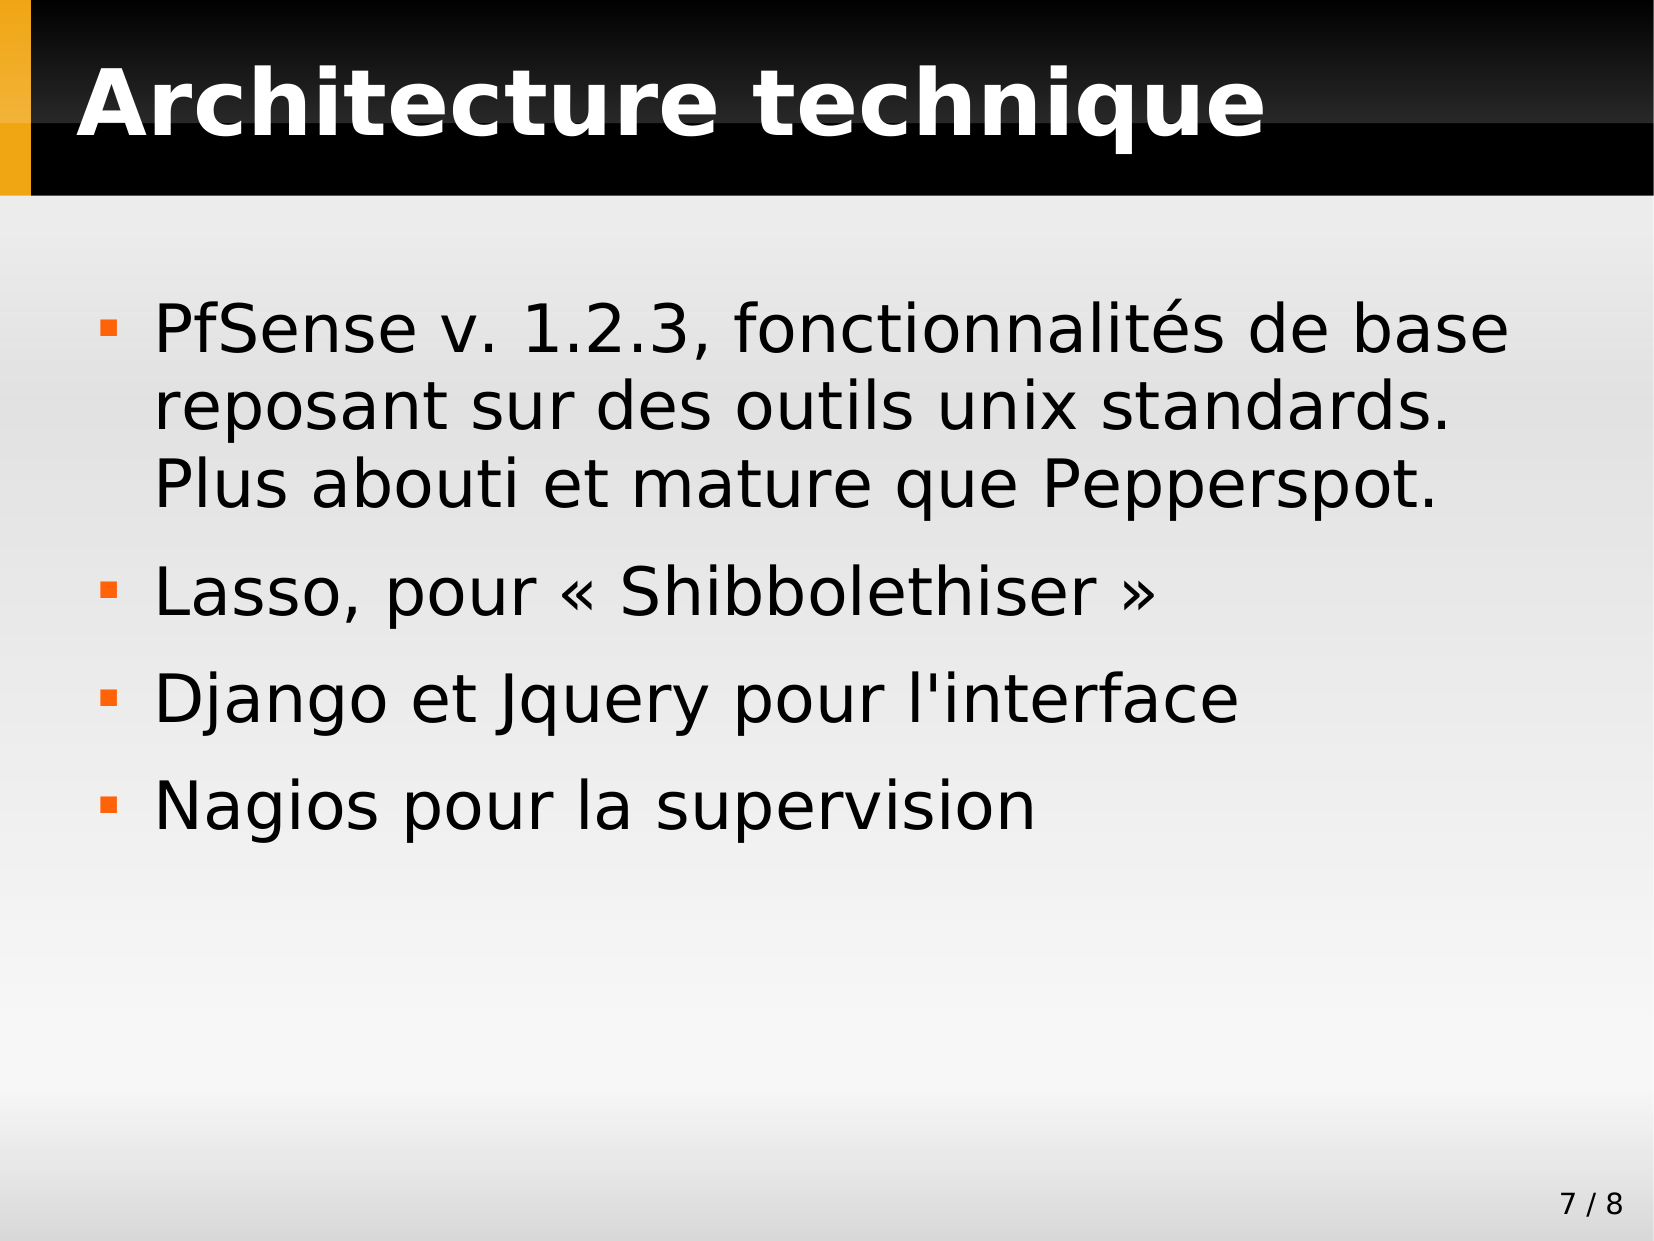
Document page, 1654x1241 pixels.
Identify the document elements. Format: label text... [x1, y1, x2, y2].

picture [0, 0, 1654, 1241]
title Architecture technique [76, 0, 1565, 208]
list PfSense v. 1.2.3, fonctionnalités de base reposant sur des outils unix standards. Plus abouti et mature que Pepperspot. Lasso, pour « Shibbolethiser » Django et Jquery pour l'interface Nagios pour la supervision [82, 290, 1595, 1109]
